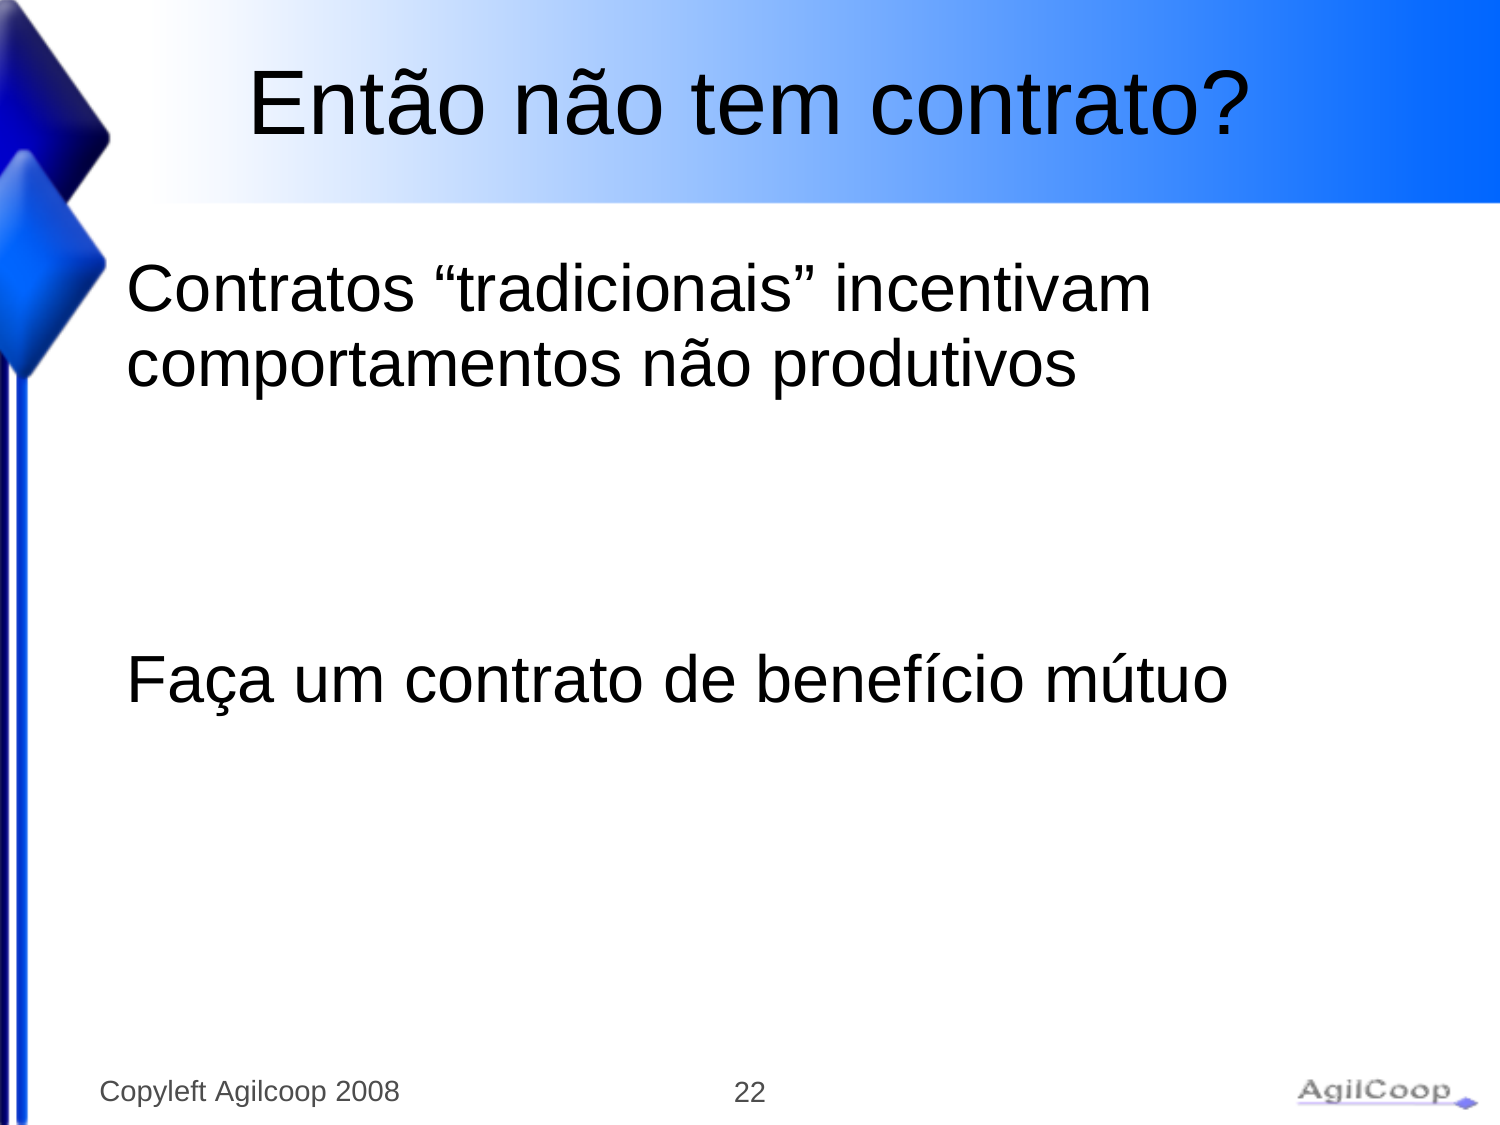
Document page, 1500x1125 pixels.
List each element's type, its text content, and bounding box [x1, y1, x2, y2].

title Então não tem contrato? [75, 8, 1426, 197]
list Contratos “tradicionais” incentivam comportamentos não produtivos Faça um contrato de benefício mútuo [112, 243, 1425, 1006]
picture [0, 0, 1500, 1125]
